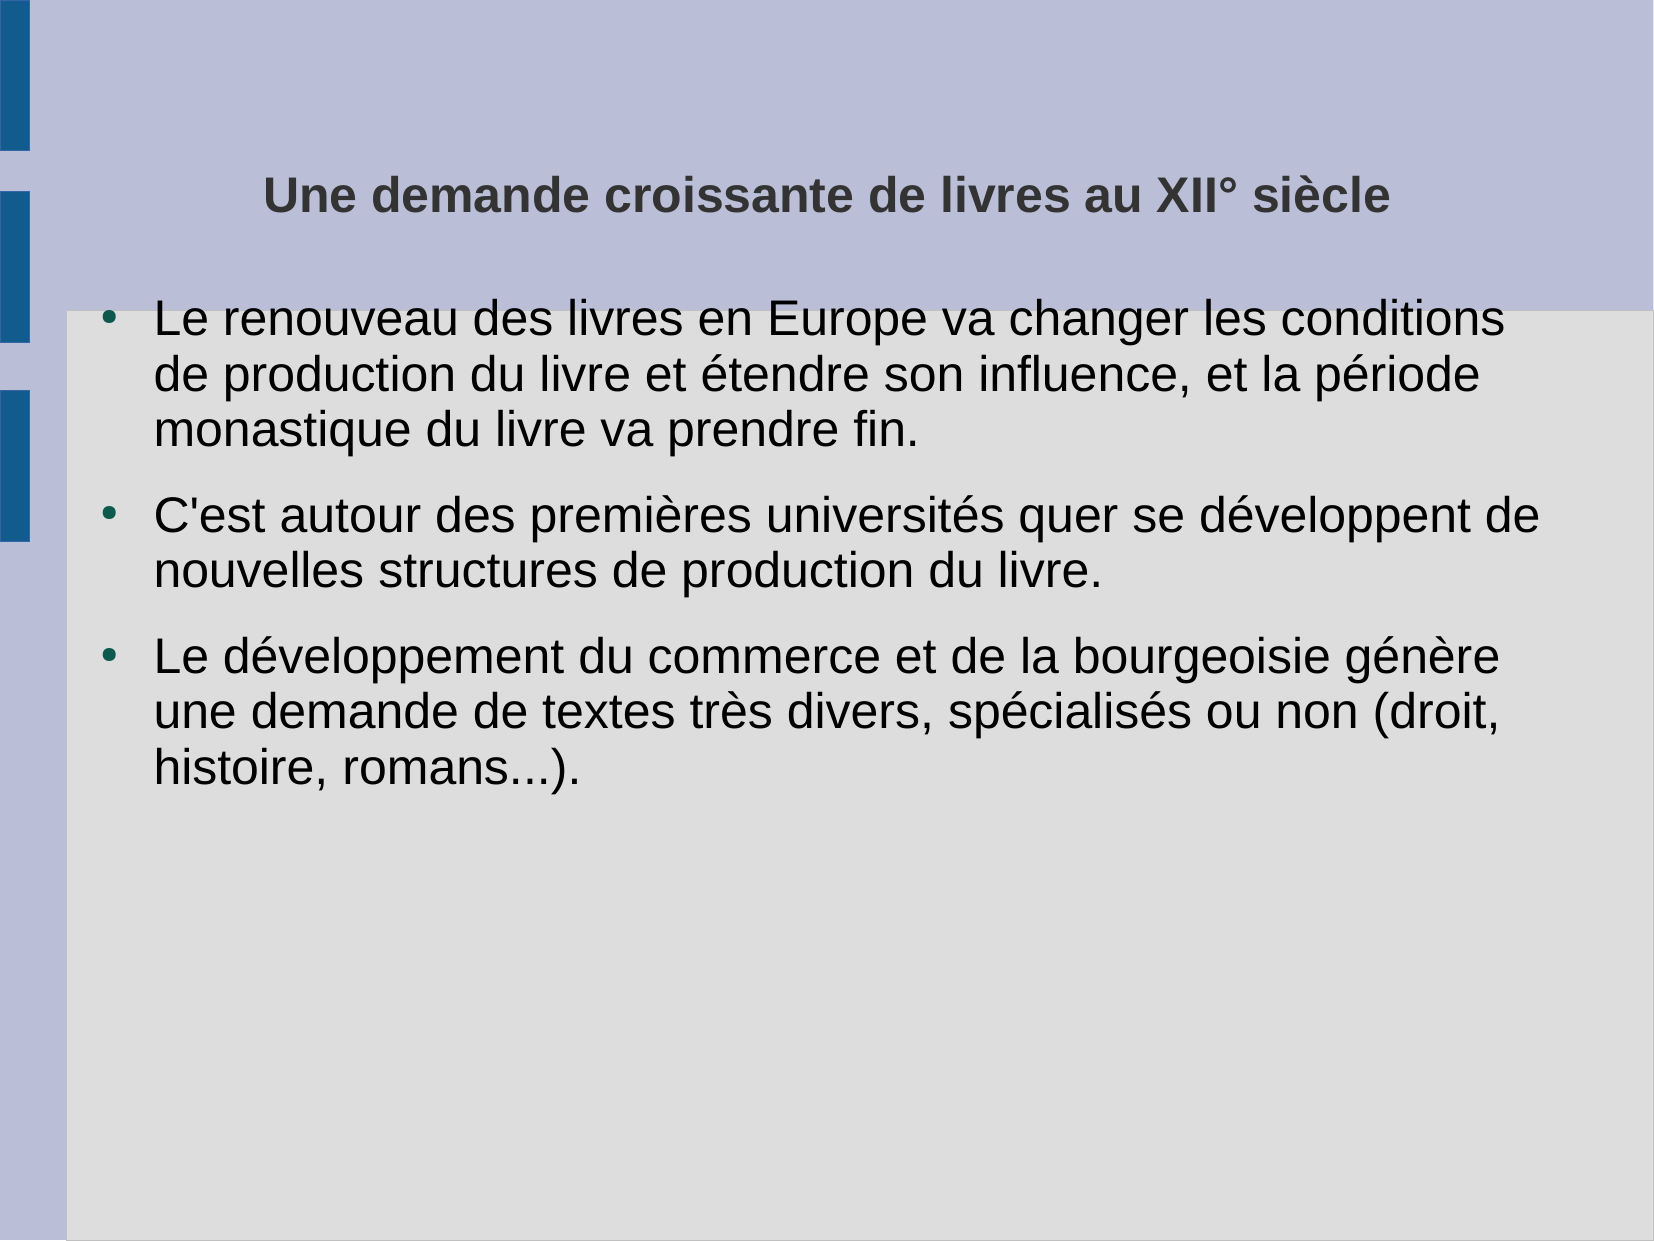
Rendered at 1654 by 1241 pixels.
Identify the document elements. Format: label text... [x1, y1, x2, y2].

title Une demande croissante de livres au XII° siècle [121, 91, 1534, 290]
list Le renouveau des livres en Europe va changer les conditions de production du livre et étendre son influence, et la période monastique du livre va prendre fin. C'est autour des premières universités quer se développent de nouvelles structures de production du livre. Le développement du commerce et de la bourgeoisie génère une demande de textes très divers, spécialisés ou non (droit, histoire, romans...). [82, 290, 1571, 1172]
